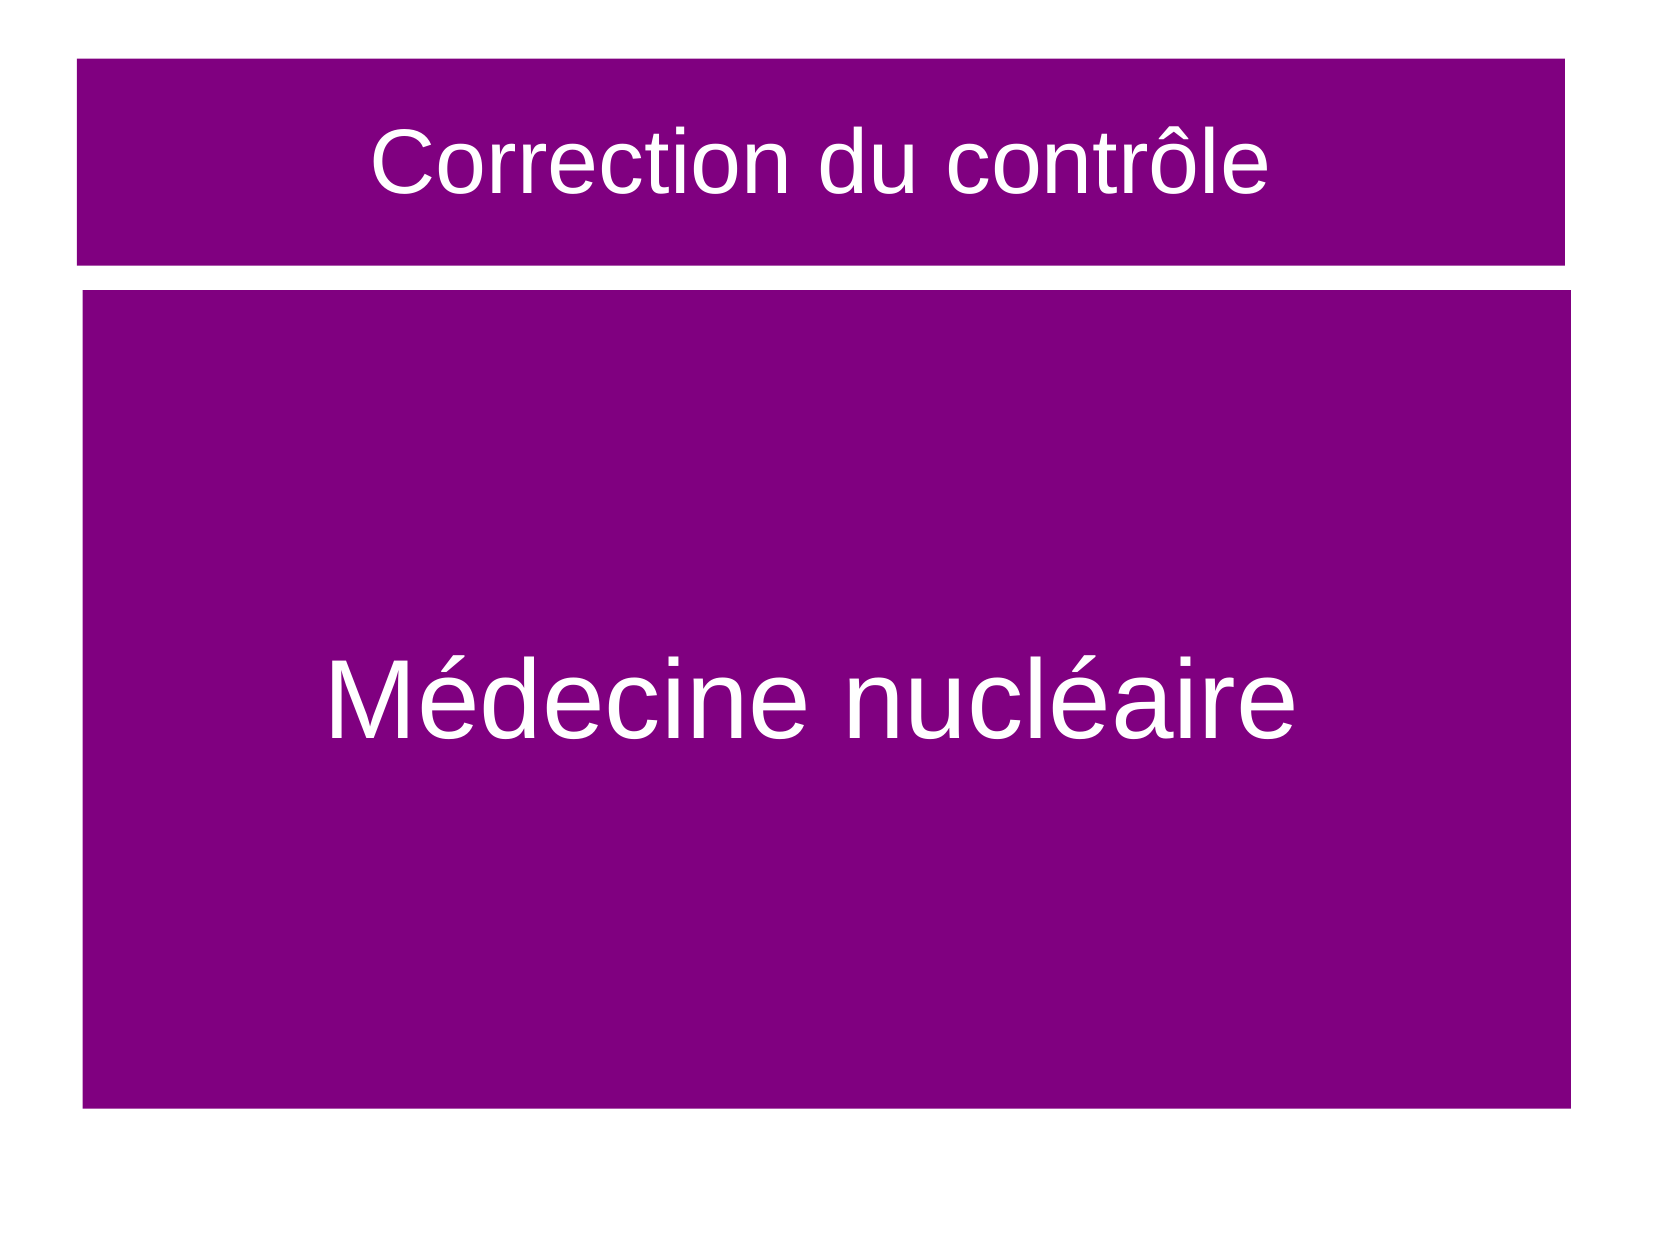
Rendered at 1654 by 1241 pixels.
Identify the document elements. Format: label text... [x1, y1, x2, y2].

title Correction du contrôle [76, 58, 1565, 266]
subtitle Médecine nucléaire [82, 290, 1571, 1109]
